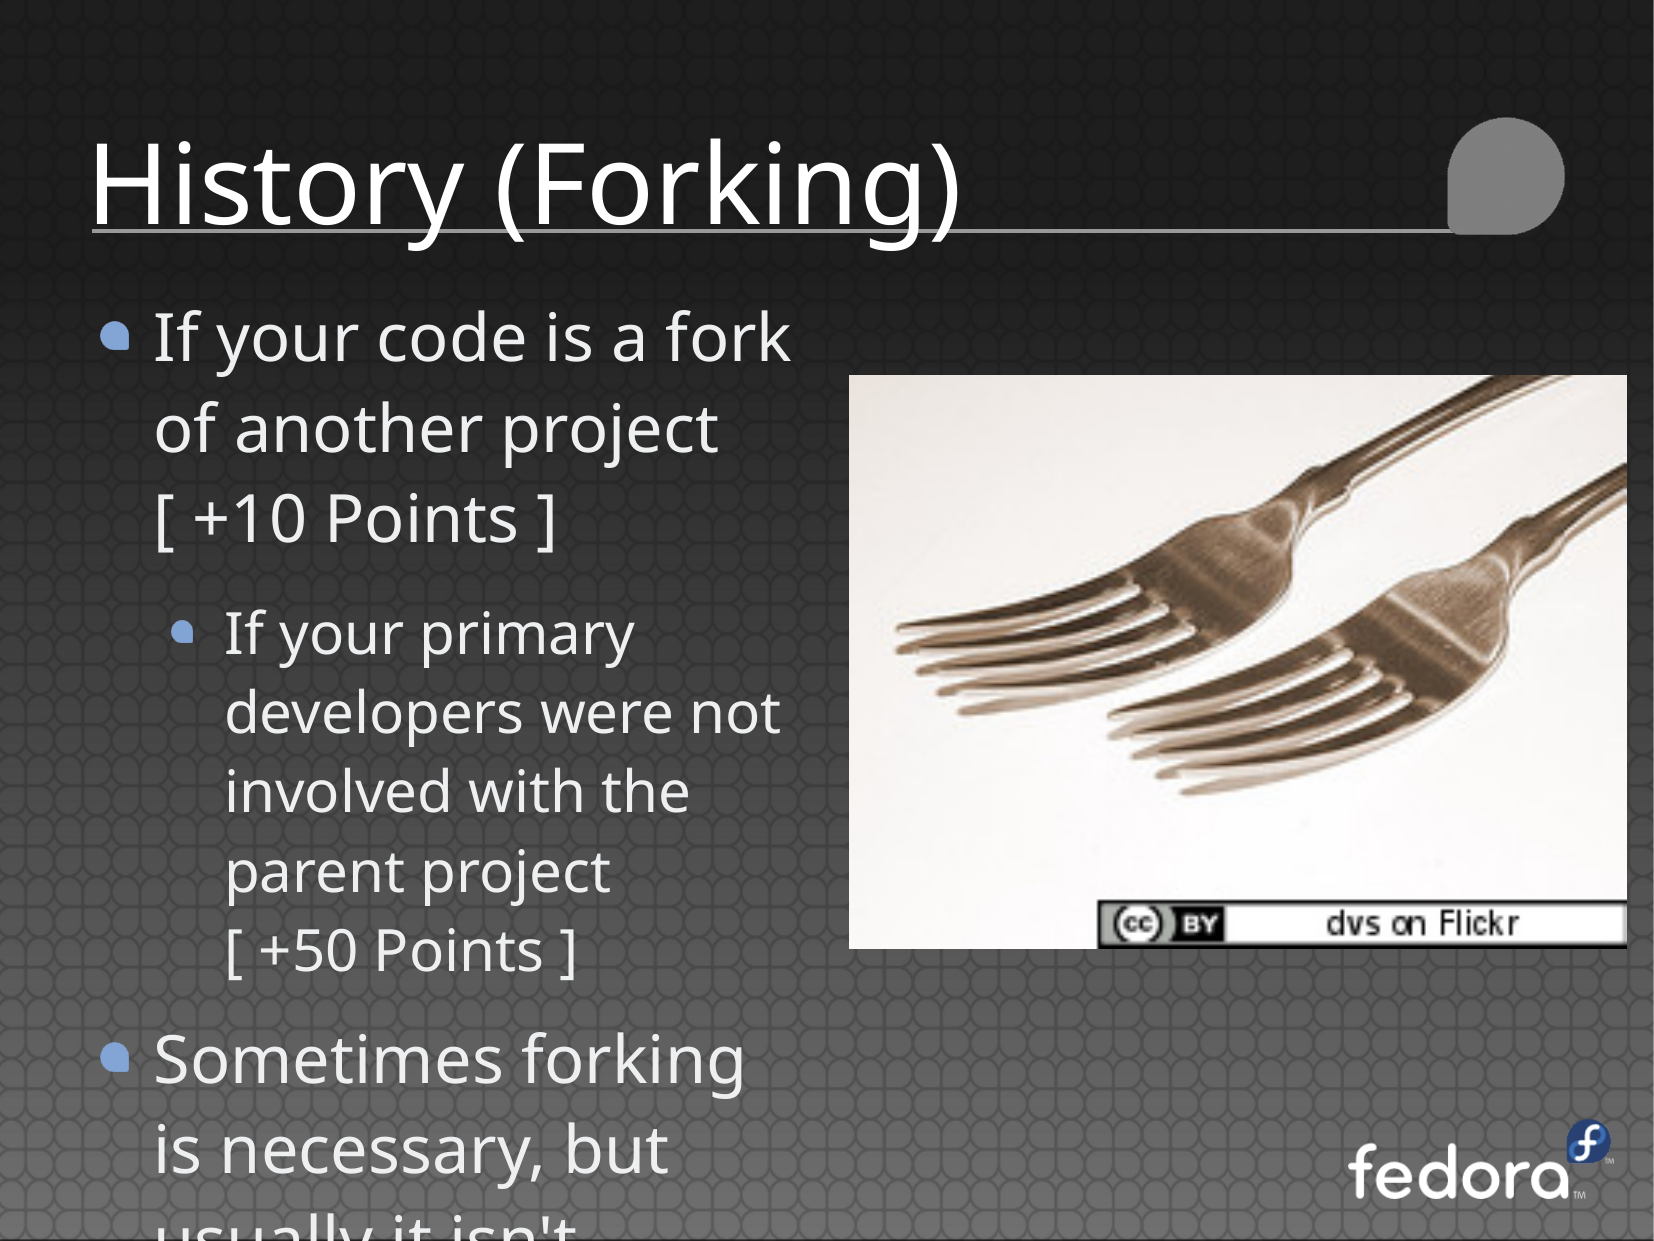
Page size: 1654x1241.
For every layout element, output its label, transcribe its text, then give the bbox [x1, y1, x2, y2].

list If your code is a fork of another project [ +10 Points ] If your primary developers were not involved with the parent project [ +50 Points ] Sometimes forking is necessary, but usually it isn't. [82, 290, 809, 1149]
picture [510, 1233, 528, 1241]
title History (Forking) [86, 112, 1576, 249]
picture [0, 0, 1654, 1241]
